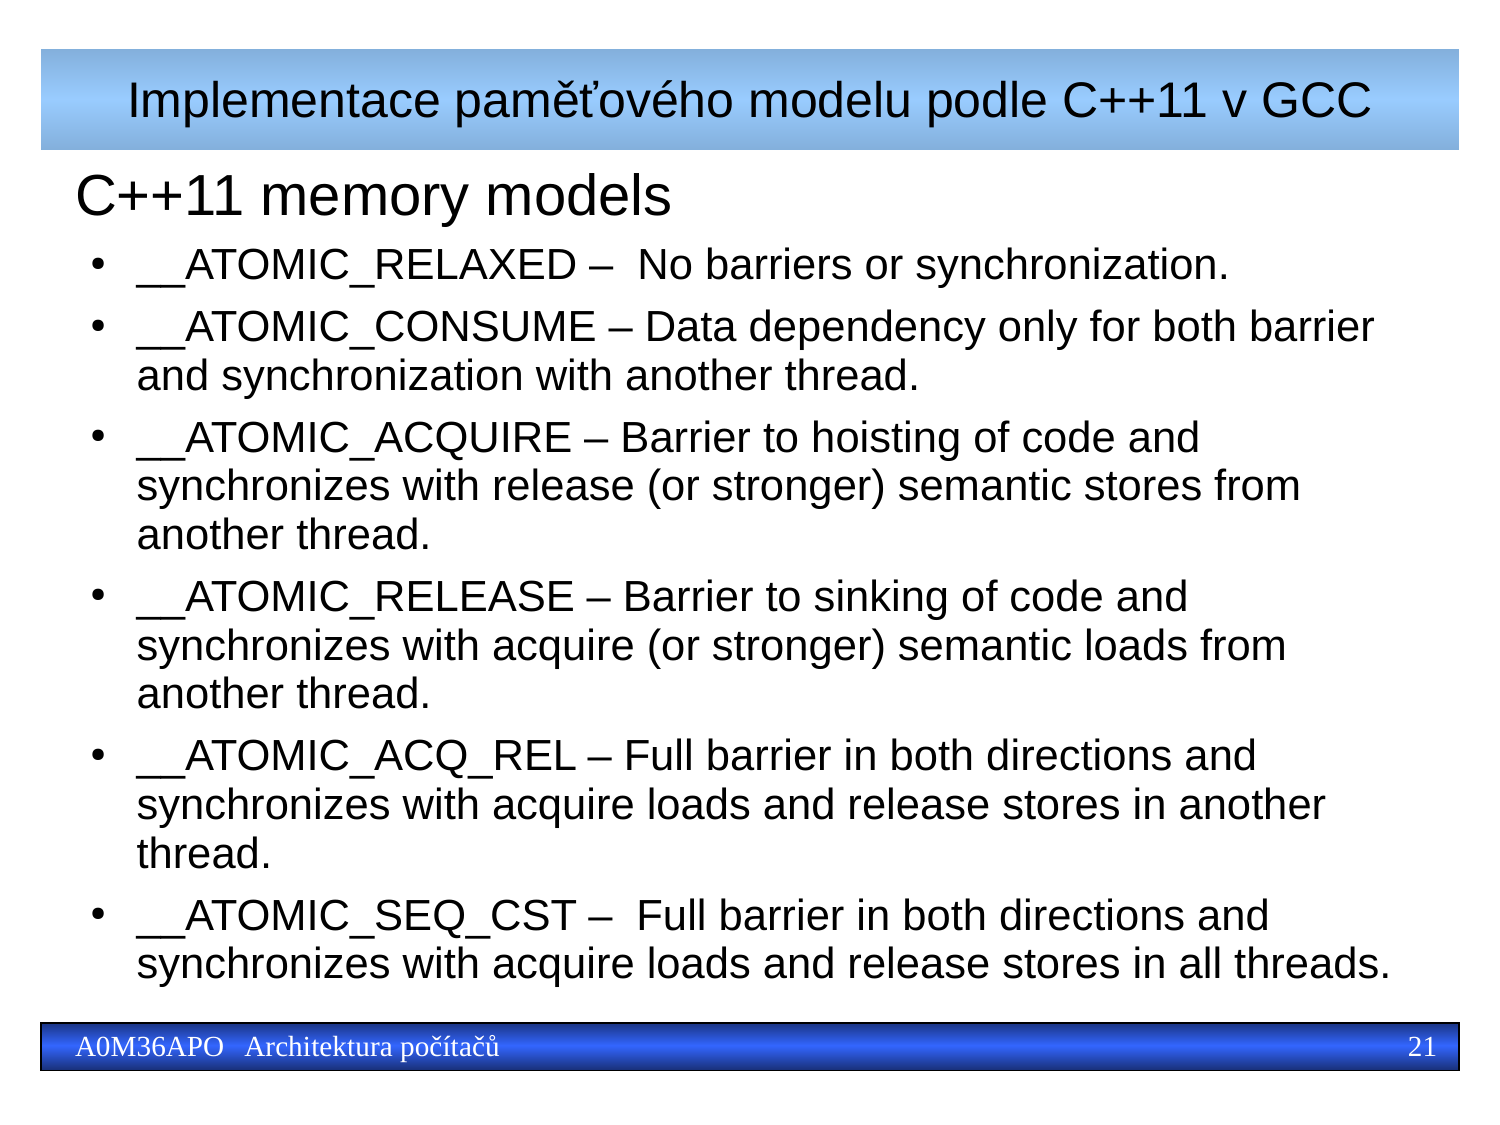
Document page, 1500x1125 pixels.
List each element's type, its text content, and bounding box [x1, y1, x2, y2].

title Implementace paměťového modelu podle C++11 v GCC [41, 49, 1459, 150]
list C++11 memory models __ATOMIC_RELAXED – No barriers or synchronization. __ATOMIC_CONSUME – Data dependency only for both barrier and synchronization with another thread. __ATOMIC_ACQUIRE – Barrier to hoisting of code and synchronizes with release (or stronger) semantic stores from another thread. __ATOMIC_RELEASE – Barrier to sinking of code and synchronizes with acquire (or stronger) semantic loads from another thread. __ATOMIC_ACQ_REL – Full barrier in both directions and synchronizes with acquire loads and release stores in another thread. __ATOMIC_SEQ_CST – Full barrier in both directions and synchronizes with acquire loads and release stores in all threads. [75, 162, 1426, 1003]
